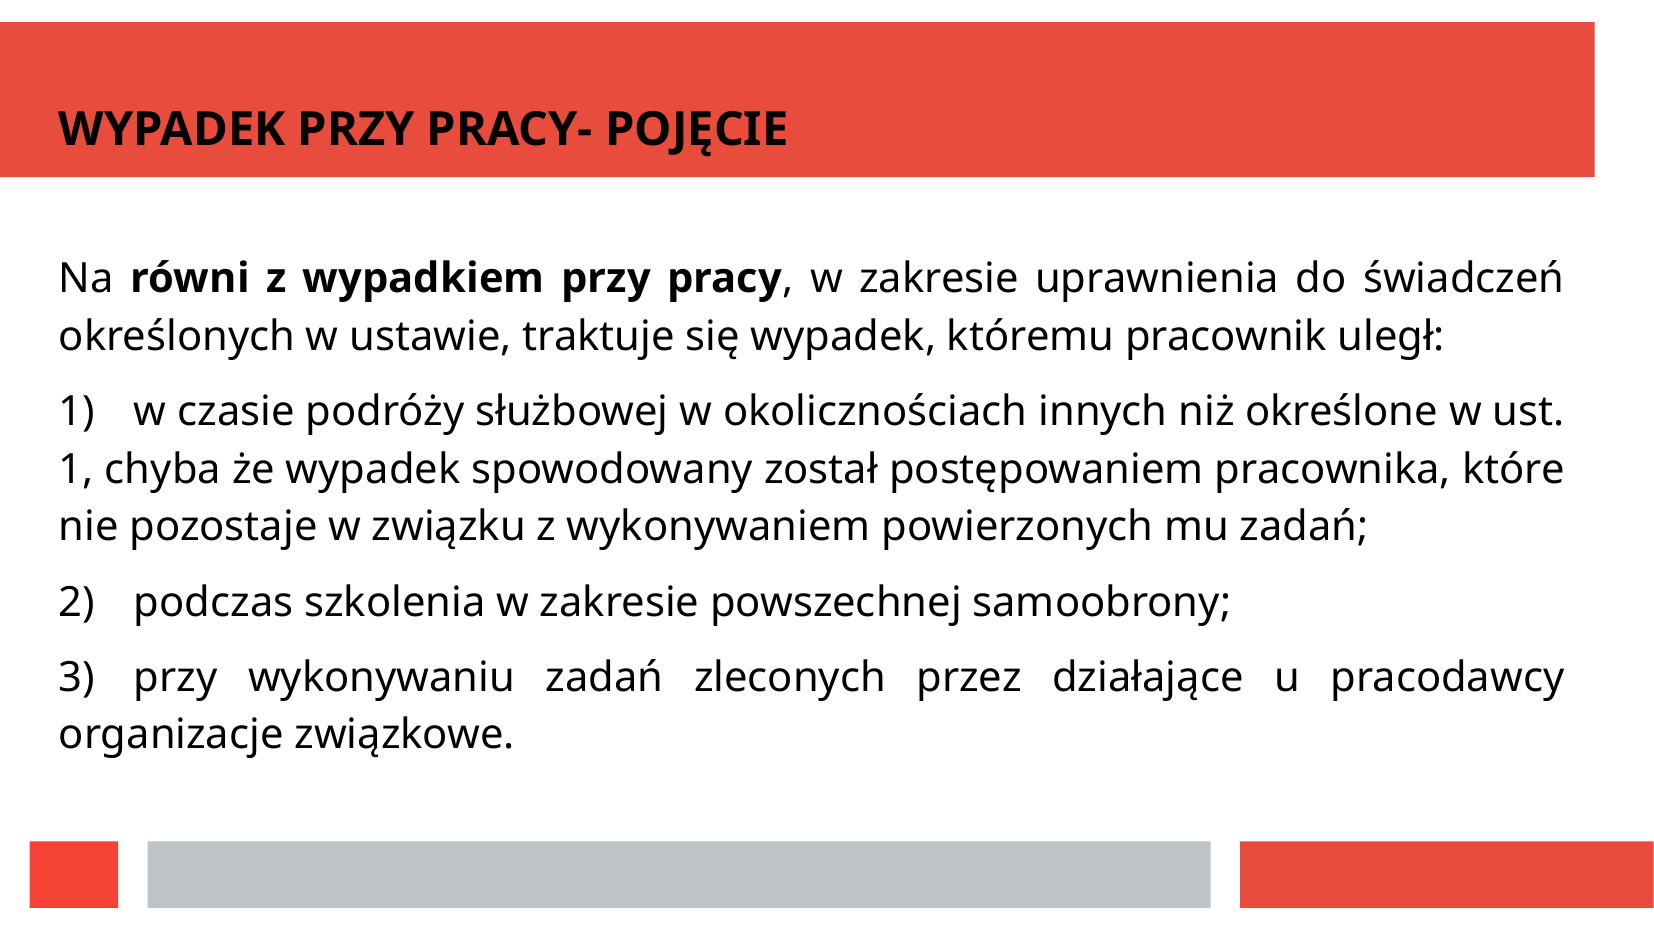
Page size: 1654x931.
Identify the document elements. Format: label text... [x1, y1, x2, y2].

title WYPADEK PRZY PRACY- POJĘCIE [59, 44, 1595, 156]
subtitle Na równi z wypadkiem przy pracy, w zakresie uprawnienia do świadczeń określonych w ustawie, traktuje się wypadek, któremu pracownik uległ: 1) w czasie podróży służbowej w okolicznościach innych niż określone w ust. 1, chyba że wypadek spowodowany został postępowaniem pracownika, które nie pozostaje w związku z wykonywaniem powierzonych mu zadań; 2) podczas szkolenia w zakresie powszechnej samoobrony; 3) przy wykonywaniu zadań zleconych przez działające u pracodawcy organizacje związkowe. [59, 243, 1565, 820]
